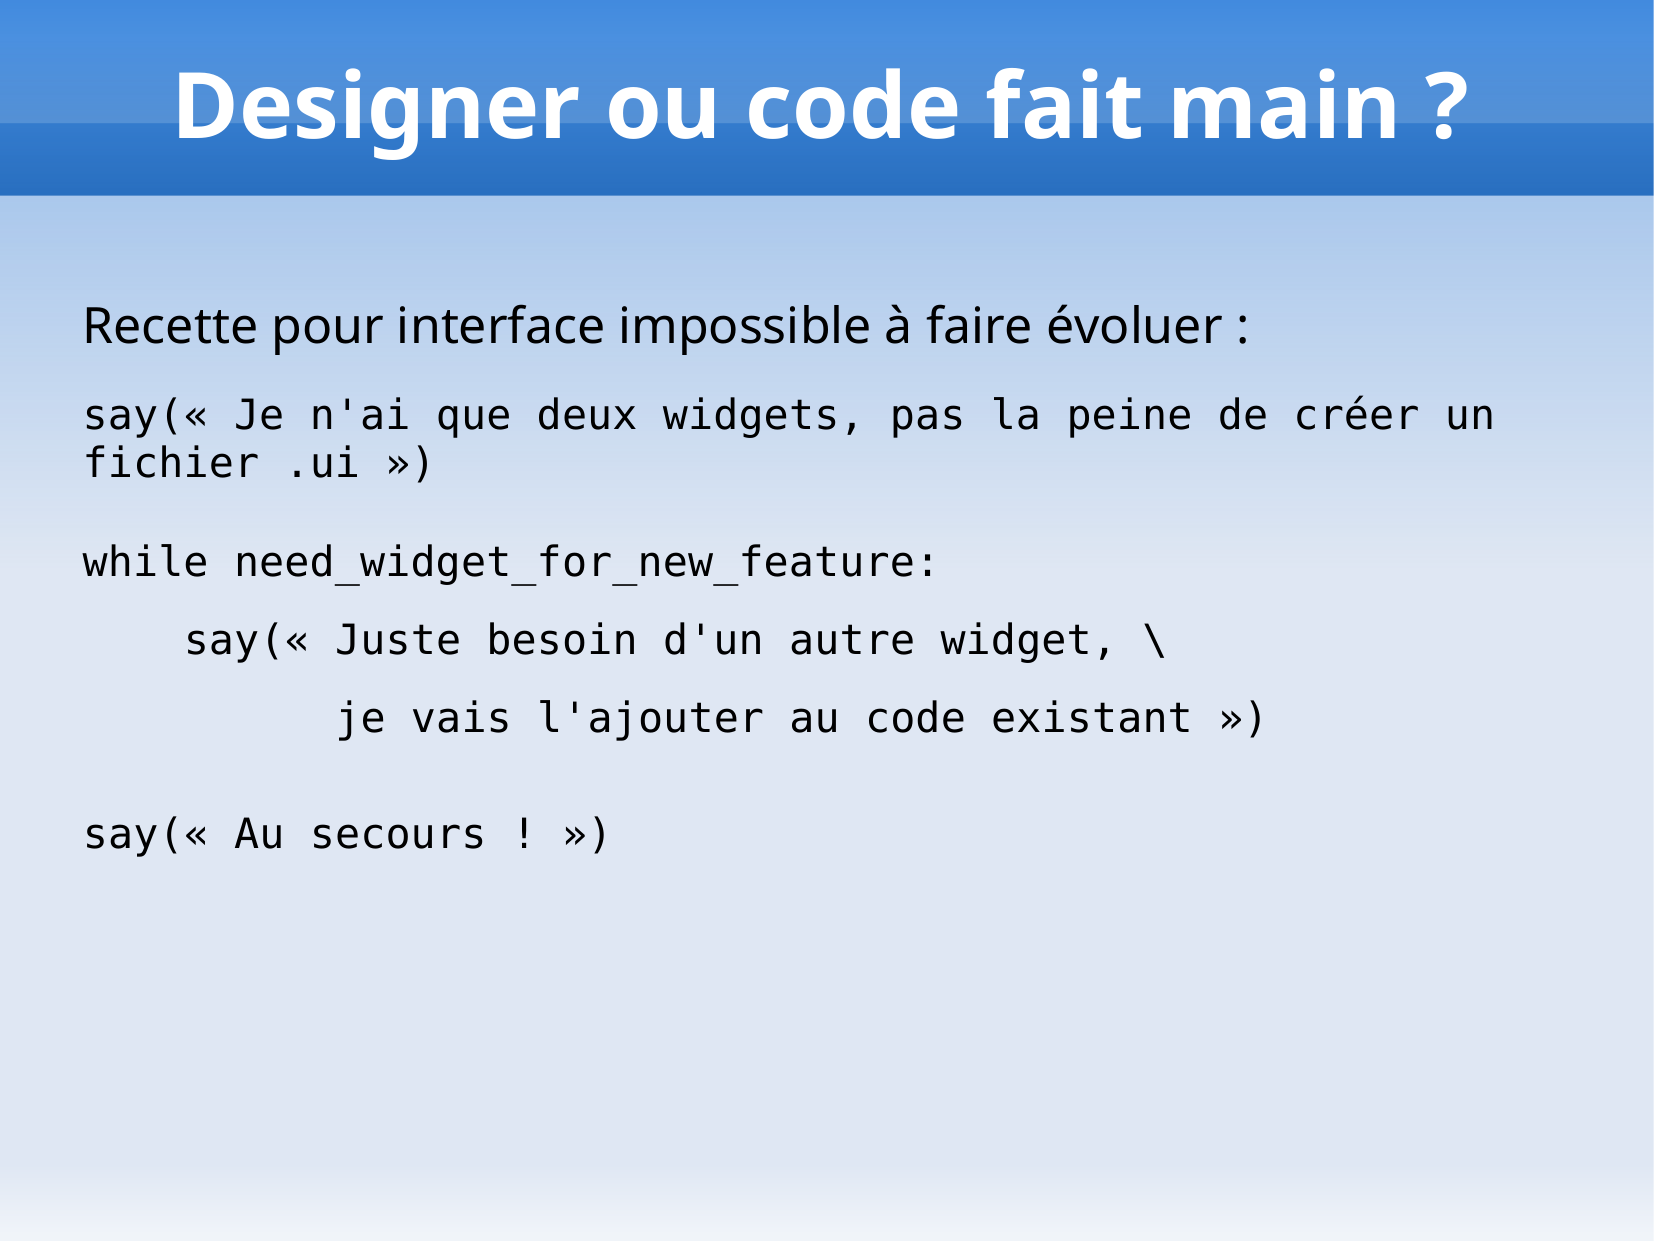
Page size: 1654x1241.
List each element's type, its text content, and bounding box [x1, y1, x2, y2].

title Designer ou code fait main ? [76, 0, 1565, 208]
list say(« Je n'ai que deux widgets, pas la peine de créer un fichier .ui ») [82, 390, 1571, 532]
list Recette pour interface impossible à faire évoluer : [82, 290, 1571, 384]
picture [0, 0, 1654, 1241]
list say(« Au secours ! ») [82, 809, 1571, 1128]
list while need_widget_for_new_feature: say(« Juste besoin d'un autre widget, \ je vais l'ajouter au code existant ») [82, 538, 1571, 768]
